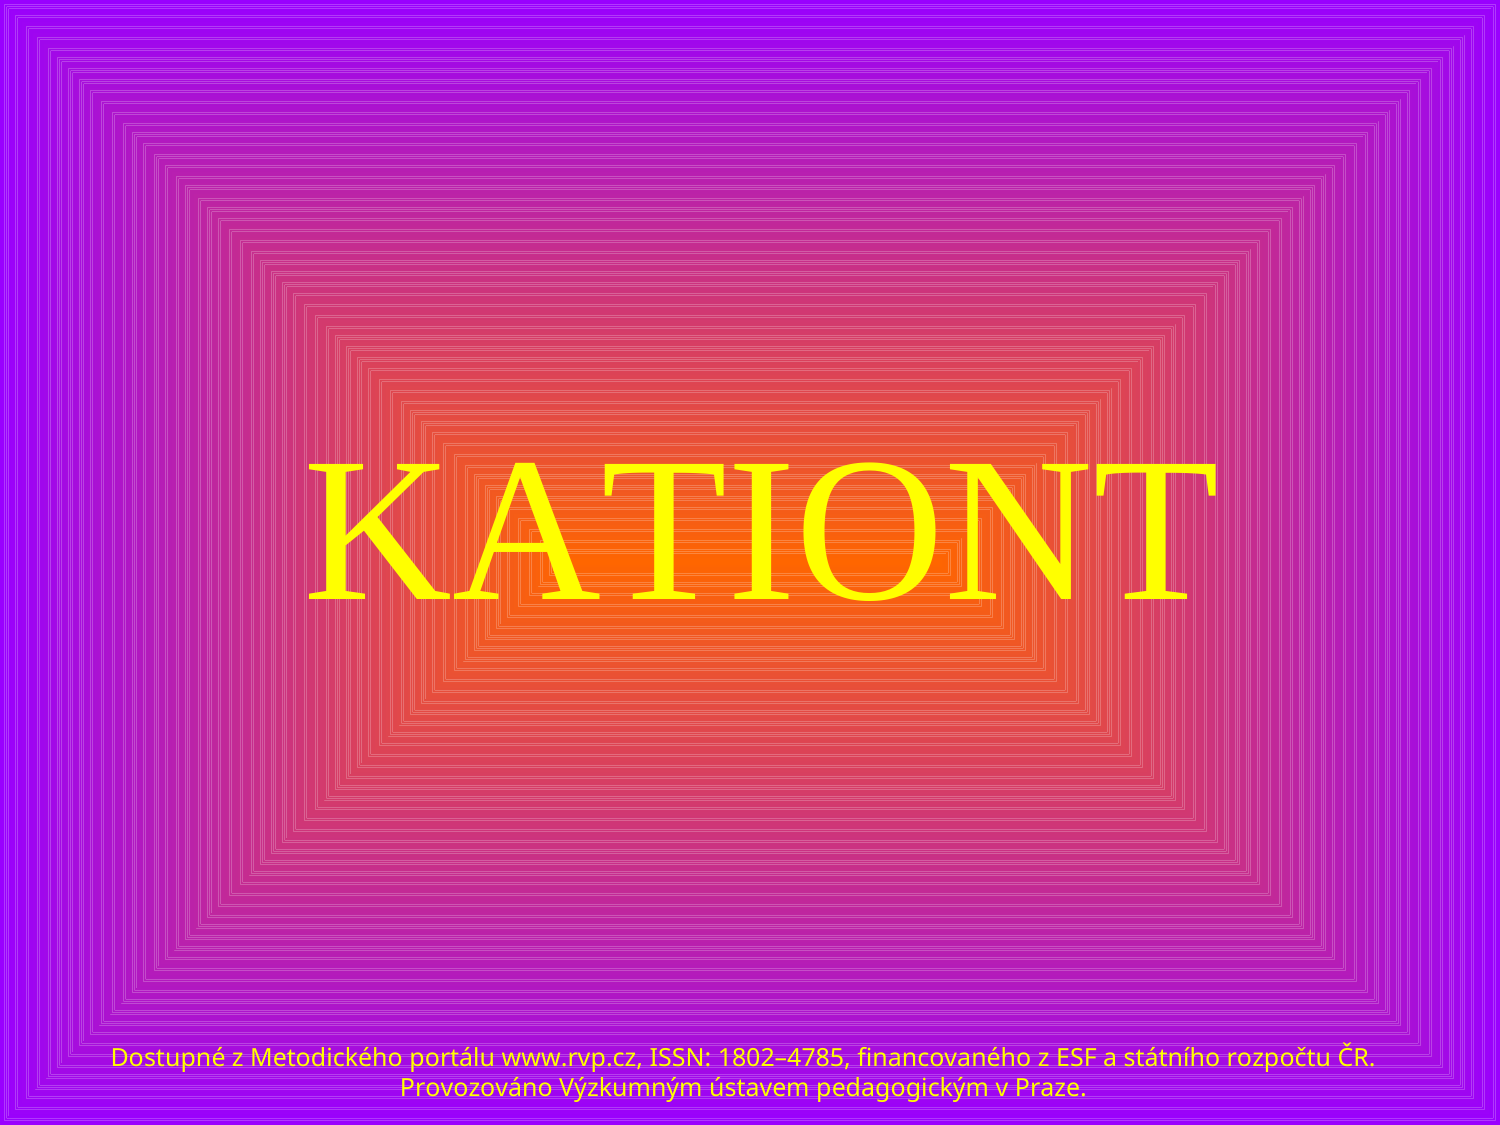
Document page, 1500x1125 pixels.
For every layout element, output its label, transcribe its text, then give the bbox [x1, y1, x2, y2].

text_box Dostupné z Metodického portálu www.rvp.cz, ISSN: 1802–4785, financovaného z ESF a státního rozpočtu ČR. Provozováno Výzkumným ústavem pedagogickým v Praze. [35, 1041, 1454, 1102]
text_box KATIONT [100, 385, 1424, 649]
